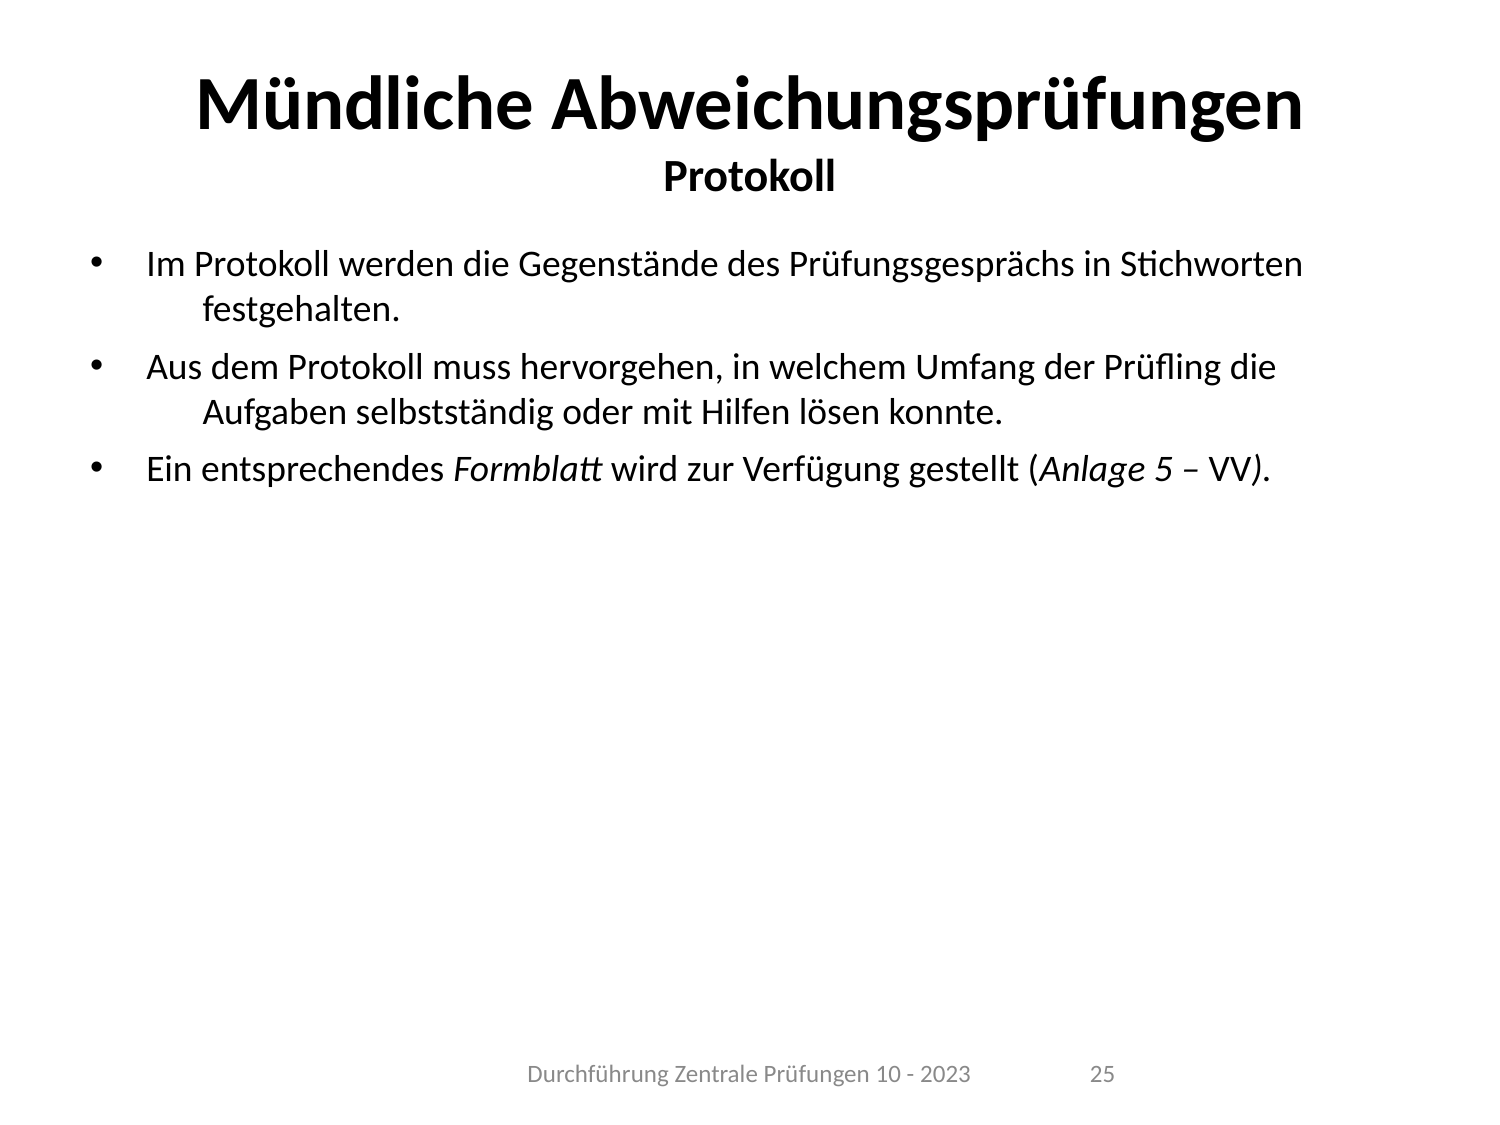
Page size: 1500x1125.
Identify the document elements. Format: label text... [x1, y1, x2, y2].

text_box 25 [1074, 1042, 1426, 1103]
text_box Durchführung Zentrale Prüfungen 10 - 2023 [512, 1042, 988, 1103]
title Mündliche Abweichungsprüfungen Protokoll [75, 45, 1426, 209]
list Im Protokoll werden die Gegenstände des Prüfungsgesprächs in Stichworten festgehalten. Aus dem Protokoll muss hervorgehen, in welchem Umfang der Prüfling die Aufgaben selbstständig oder mit Hilfen lösen konnte. Ein entsprechendes Formblatt wird zur Verfügung gestellt (Anlage 5 – VV). [75, 231, 1426, 1005]
